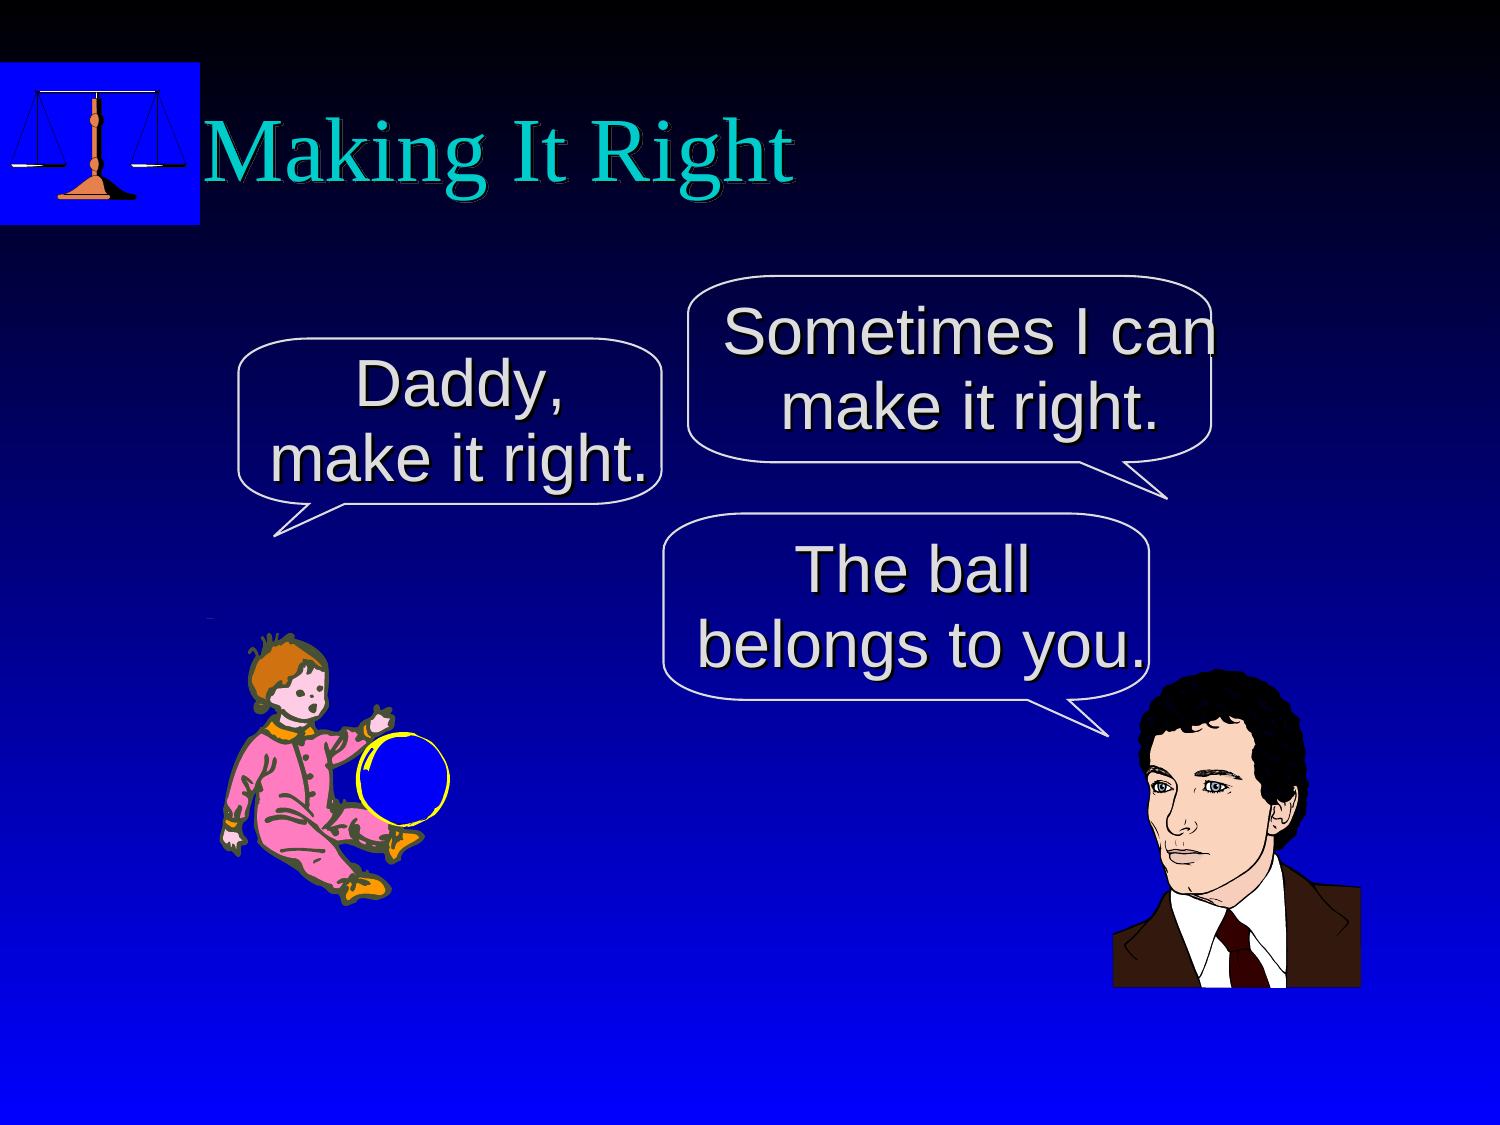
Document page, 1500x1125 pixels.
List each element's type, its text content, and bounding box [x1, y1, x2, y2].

text_box The ball belongs to you. [663, 513, 1149, 737]
chart [206, 618, 451, 906]
text_box Sometimes I can make it right. [688, 275, 1212, 499]
title Making It Right [187, 56, 1463, 244]
picture [1112, 668, 1361, 988]
text_box Daddy, make it right. [238, 338, 662, 537]
